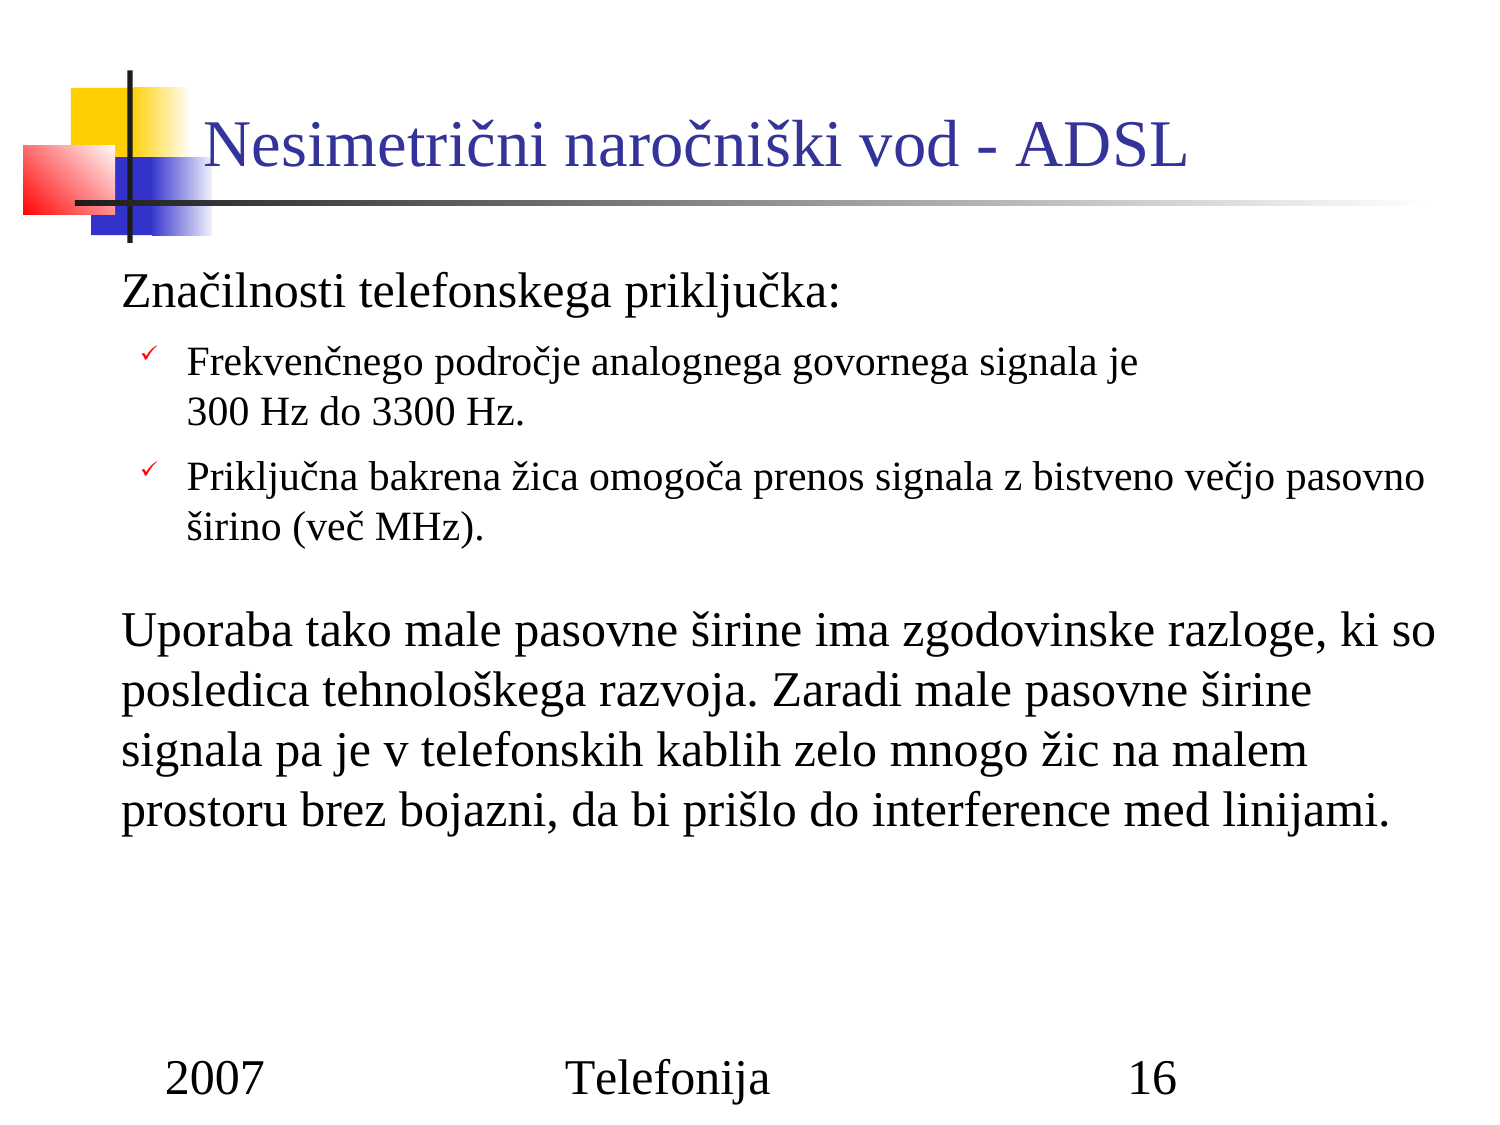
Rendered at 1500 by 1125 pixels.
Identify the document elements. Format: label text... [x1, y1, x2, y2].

list Značilnosti telefonskega priključka: Frekvenčnego področje analognega govornega signala je 300 Hz do 3300 Hz. Priključna bakrena žica omogoča prenos signala z bistveno večjo pasovno širino (več MHz). Uporaba tako male pasovne širine ima zgodovinske razloge, ki so posledica tehnološkega razvoja. Zaradi male pasovne širine signala pa je v telefonskih kablih zelo mnogo žic na malem prostoru brez bojazni, da bi prišlo do interference med linijami. [50, 249, 1469, 1007]
title Nesimetrični naročniški vod - ADSL [188, 92, 1468, 188]
